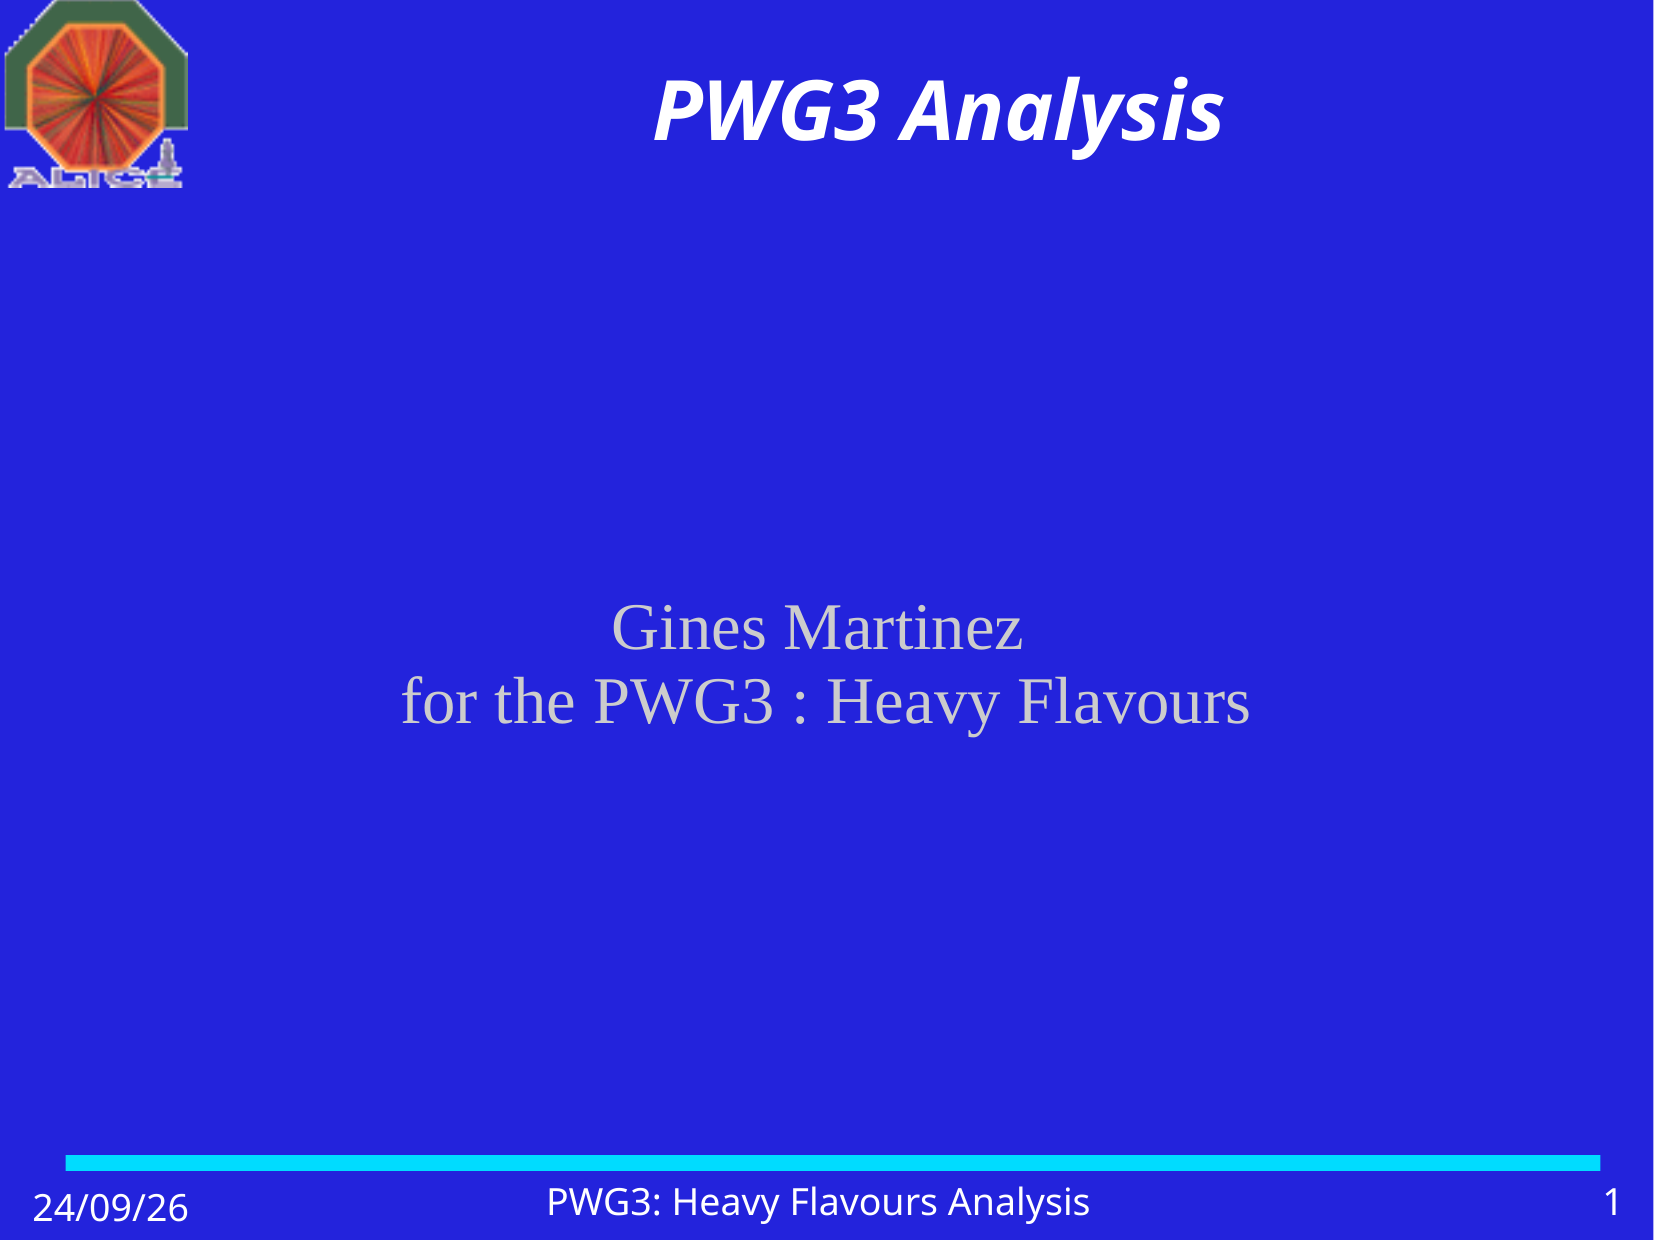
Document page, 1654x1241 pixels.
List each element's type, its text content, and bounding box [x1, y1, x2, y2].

title PWG3 Analysis [225, 4, 1654, 213]
subtitle Gines Martinez for the PWG3 : Heavy Flavours [0, 240, 1654, 1088]
picture [4, 0, 188, 188]
